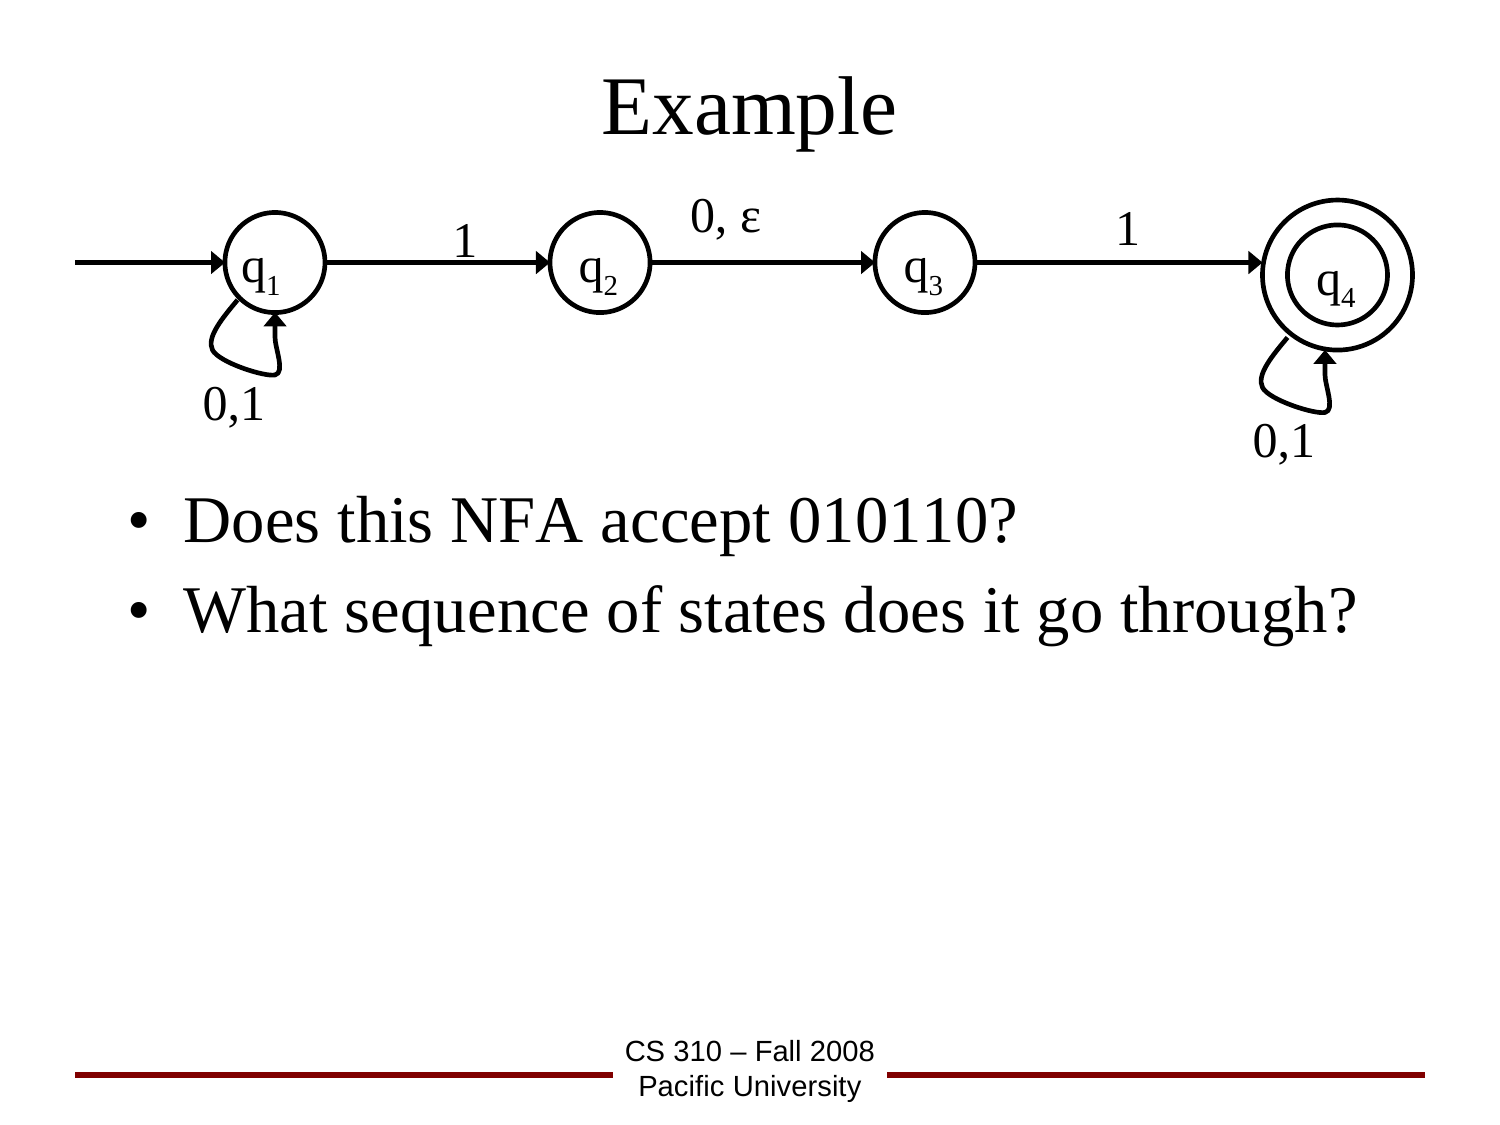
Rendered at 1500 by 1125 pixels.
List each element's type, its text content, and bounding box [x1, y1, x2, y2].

text_box 0,1 [187, 362, 280, 438]
text_box 0,1 [1237, 399, 1330, 474]
title Example [112, 49, 1388, 163]
text_box 1 [1099, 187, 1156, 263]
list Does this NFA accept 010110? What sequence of states does it go through? [112, 474, 1388, 1001]
text_box q3 [888, 224, 958, 309]
text_box q2 [563, 224, 634, 309]
text_box q1 [226, 224, 296, 309]
text_box 1 [437, 199, 493, 276]
text_box 0, ε [675, 174, 776, 251]
text_box q4 [1301, 237, 1371, 322]
